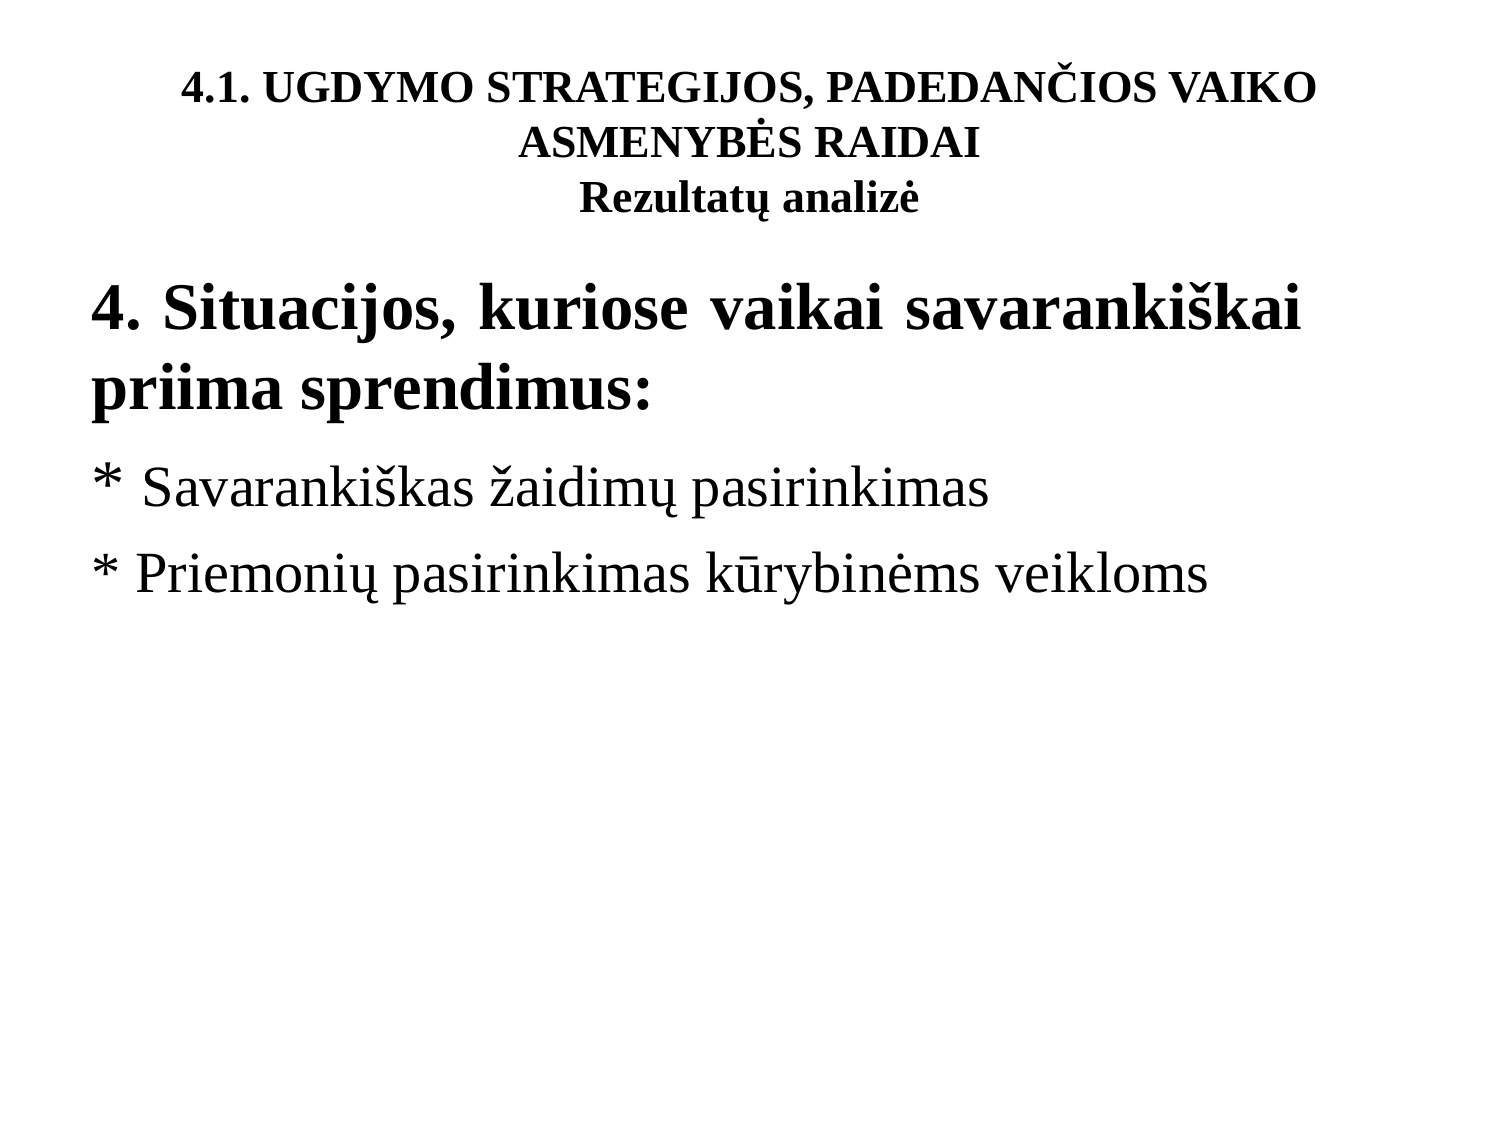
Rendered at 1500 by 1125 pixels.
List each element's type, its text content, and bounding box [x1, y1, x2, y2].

title 4.1. UGDYMO STRATEGIJOS, PADEDANČIOS VAIKO ASMENYBĖS RAIDAI Rezultatų analizė [75, 45, 1426, 233]
list 4. Situacijos, kuriose vaikai savarankiškai priima sprendimus: * Savarankiškas žaidimų pasirinkimas * Priemonių pasirinkimas kūrybinėms veikloms [76, 255, 1427, 998]
